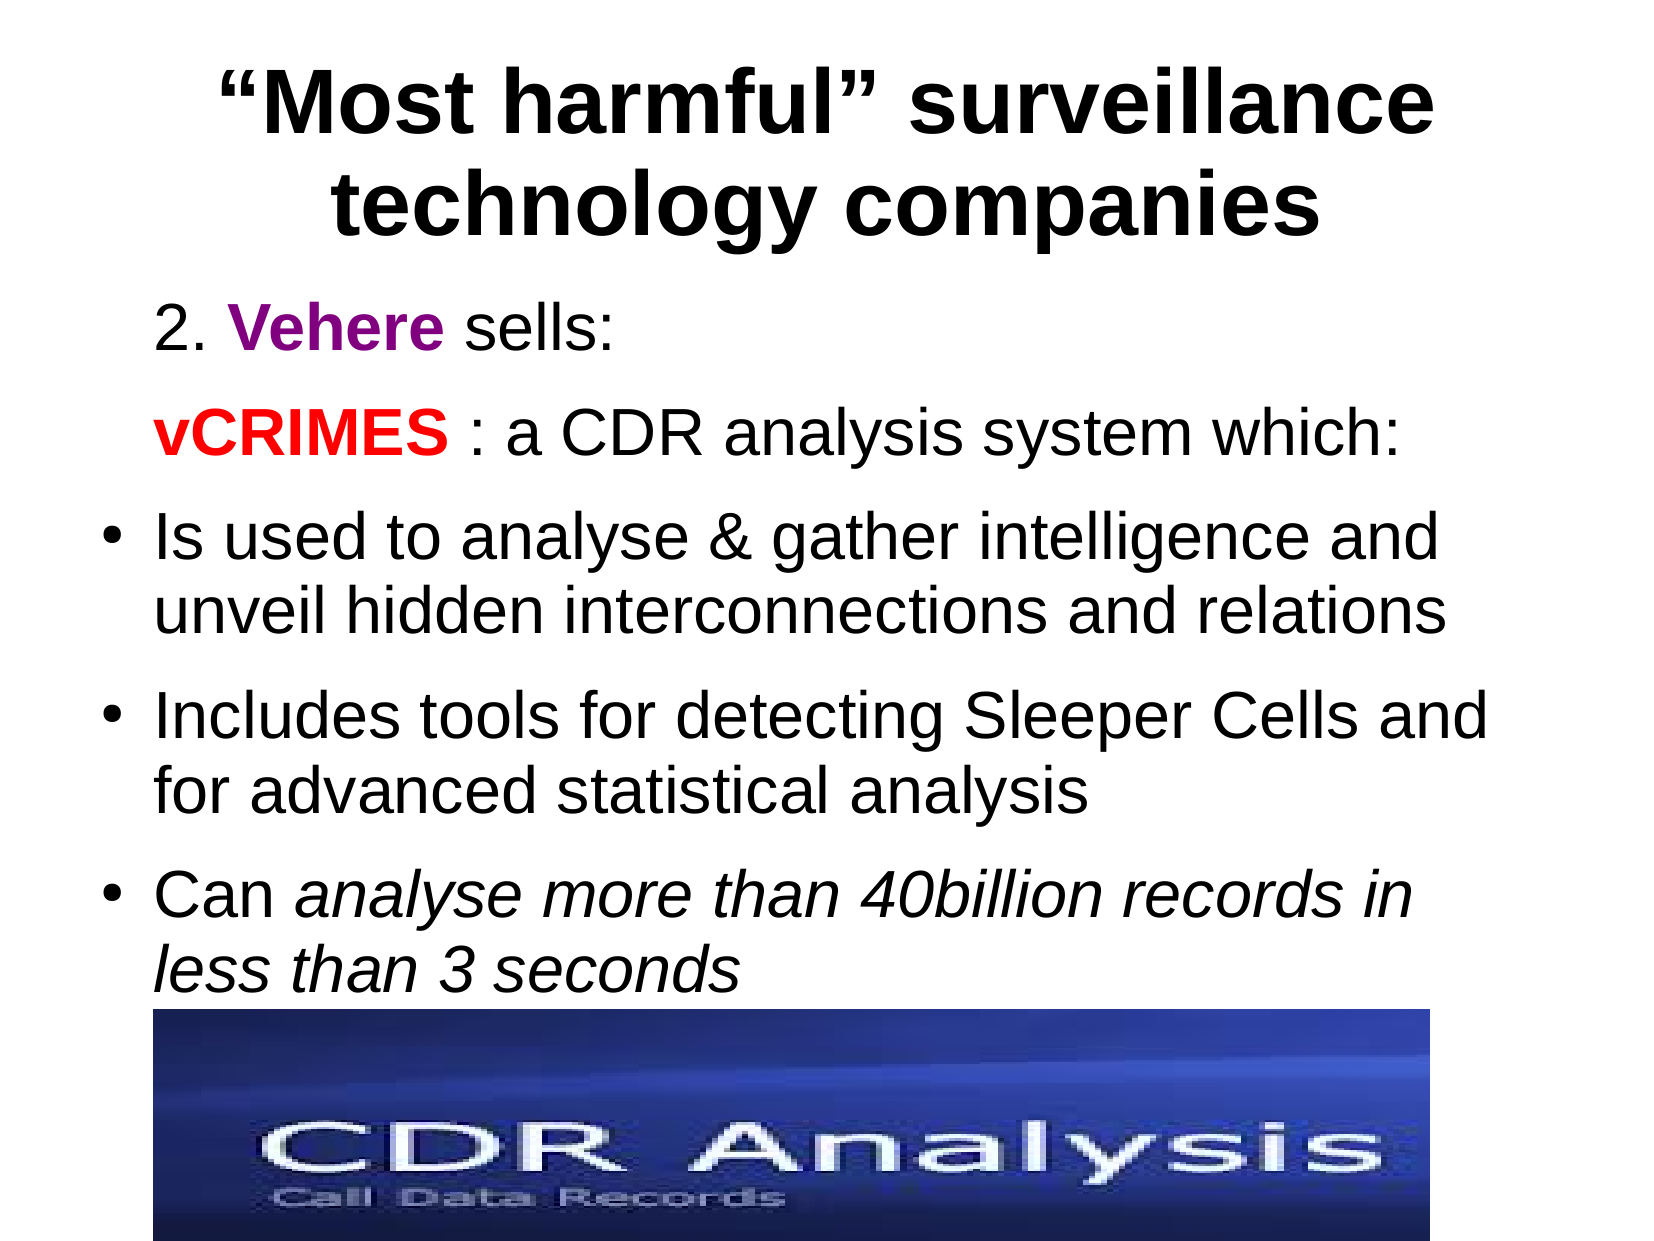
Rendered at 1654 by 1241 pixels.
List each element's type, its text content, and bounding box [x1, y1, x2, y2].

list 2. Vehere sells: vCRIMES : a CDR analysis system which: Is used to analyse & gather intelligence and unveil hidden interconnections and relations Includes tools for detecting Sleeper Cells and for advanced statistical analysis Can analyse more than 40billion records in less than 3 seconds [82, 290, 1538, 1010]
picture [153, 1009, 1430, 1241]
title “Most harmful” surveillance technology companies [82, 49, 1571, 257]
